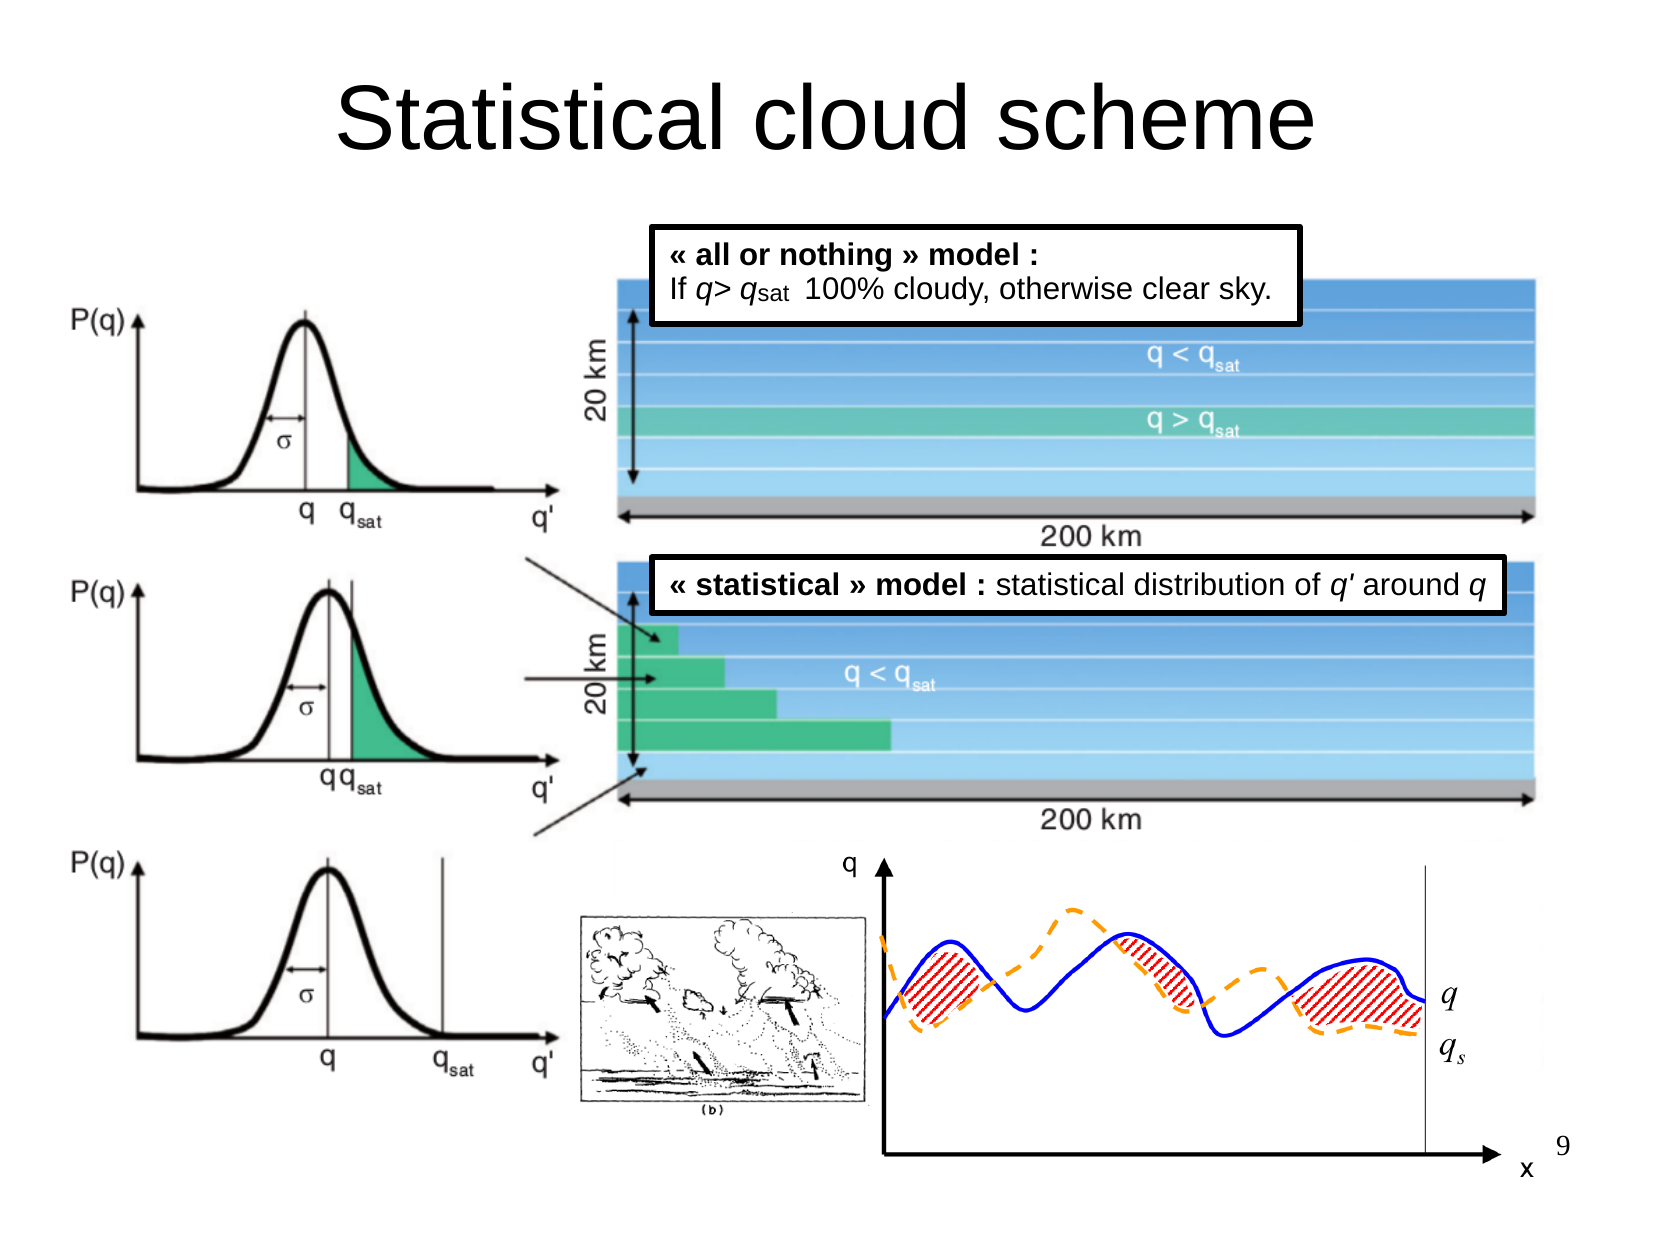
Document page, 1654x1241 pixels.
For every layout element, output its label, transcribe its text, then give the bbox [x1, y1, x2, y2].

text_box « all or nothing » model : If q> qsat 100% cloudy, otherwise clear sky. [651, 226, 1300, 324]
text_box « statistical » model : statistical distribution of q' around q [651, 557, 1505, 614]
picture [63, 256, 1564, 1191]
title Statistical cloud scheme [82, 13, 1571, 222]
